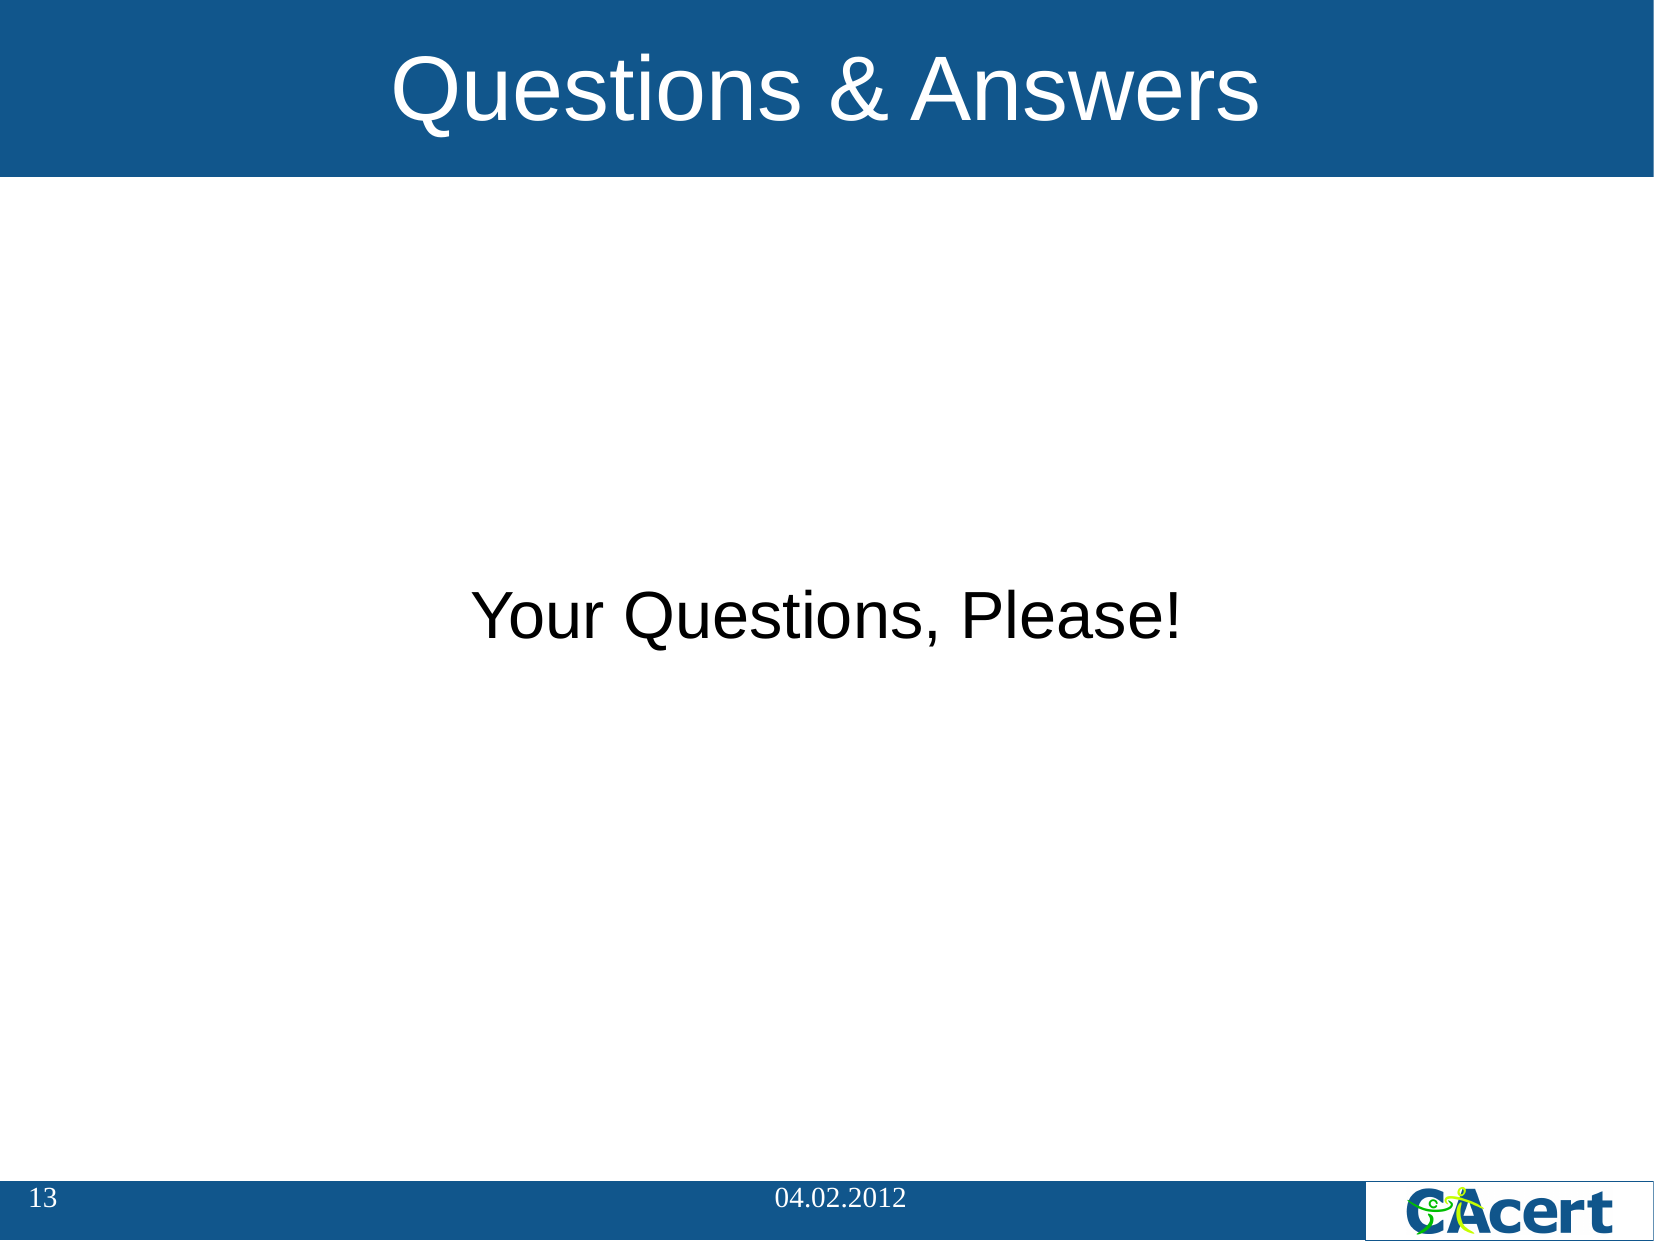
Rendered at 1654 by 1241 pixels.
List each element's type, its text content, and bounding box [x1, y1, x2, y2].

picture [1406, 1186, 1613, 1235]
title Questions & Answers [82, 0, 1571, 178]
subtitle Your Questions, Please! [82, 206, 1571, 1026]
